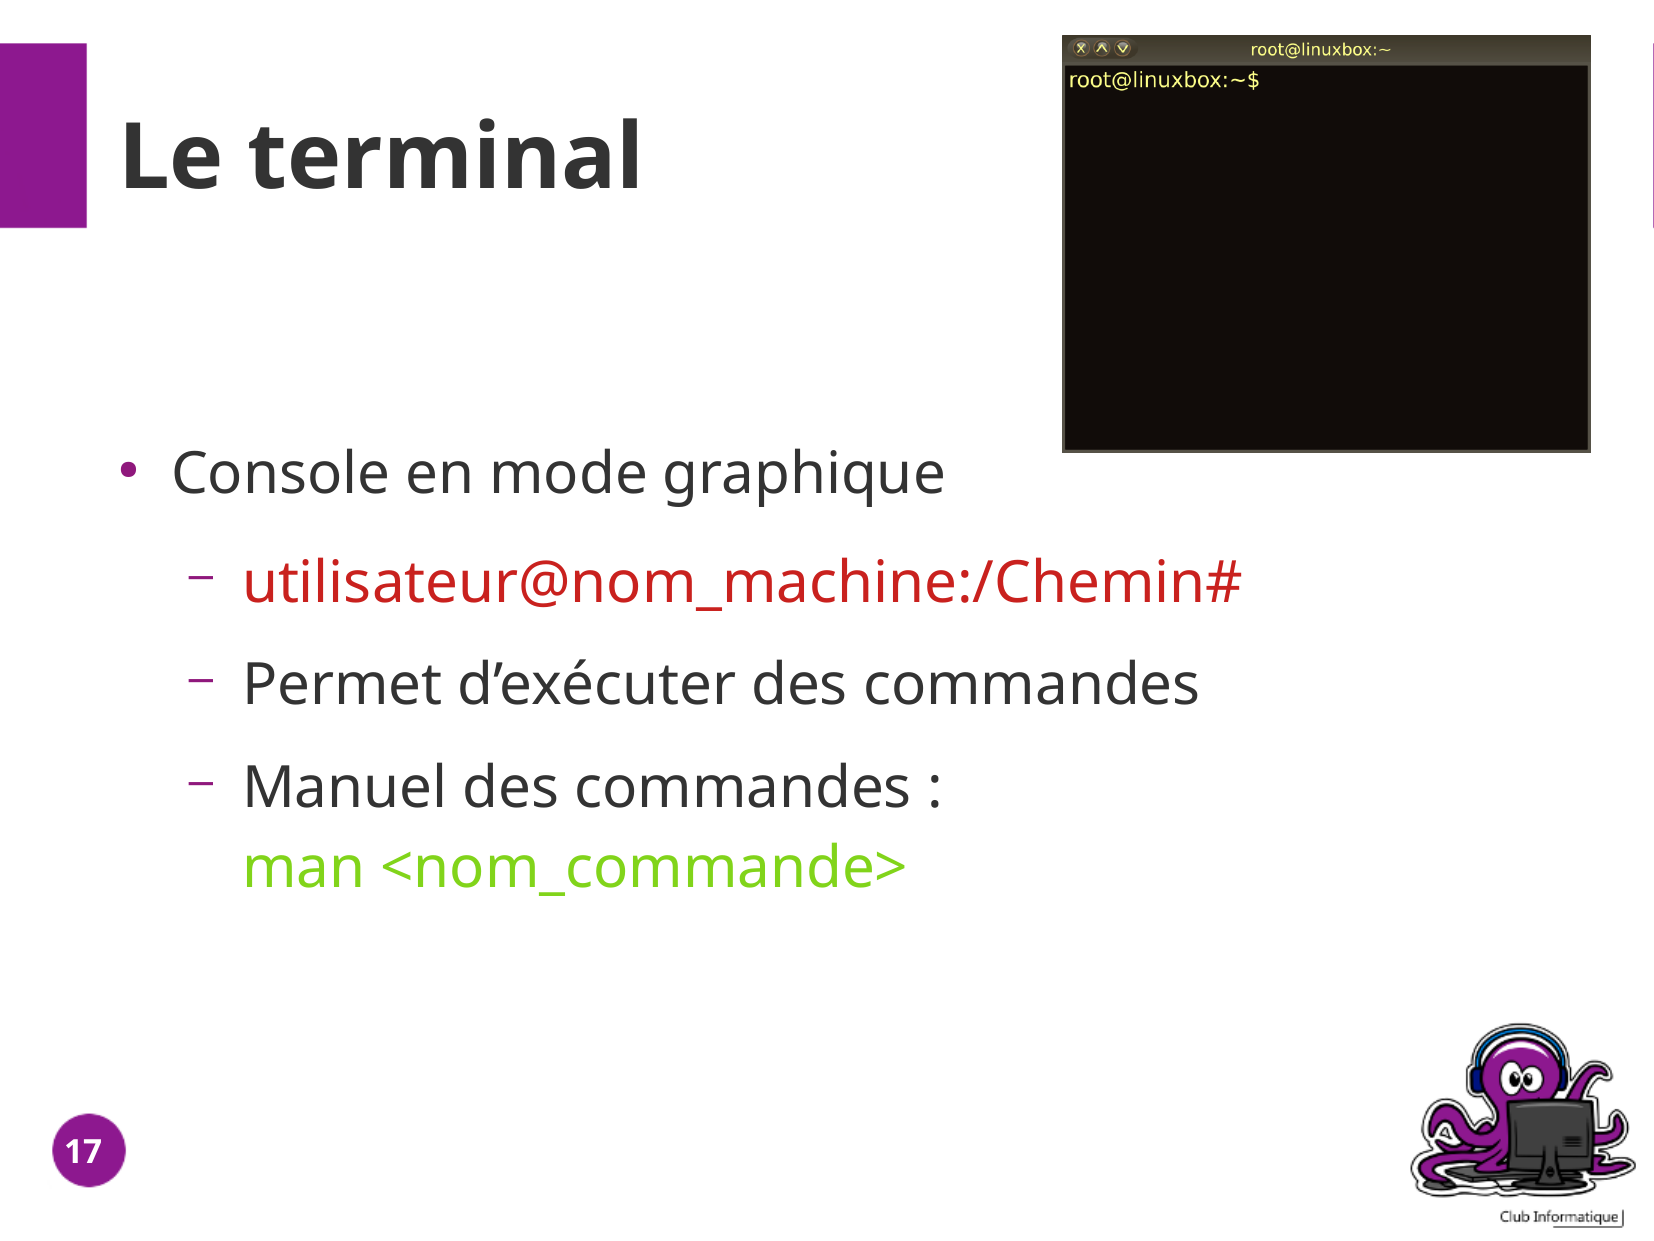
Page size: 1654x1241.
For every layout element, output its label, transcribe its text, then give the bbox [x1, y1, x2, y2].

title Le terminal [118, 49, 1062, 257]
picture [0, 0, 1654, 1241]
list Console en mode graphique utilisateur@nom_machine:/Chemin# Permet d’exécuter des commandes Manuel des commandes : man <nom_commande> [100, 431, 1518, 1151]
